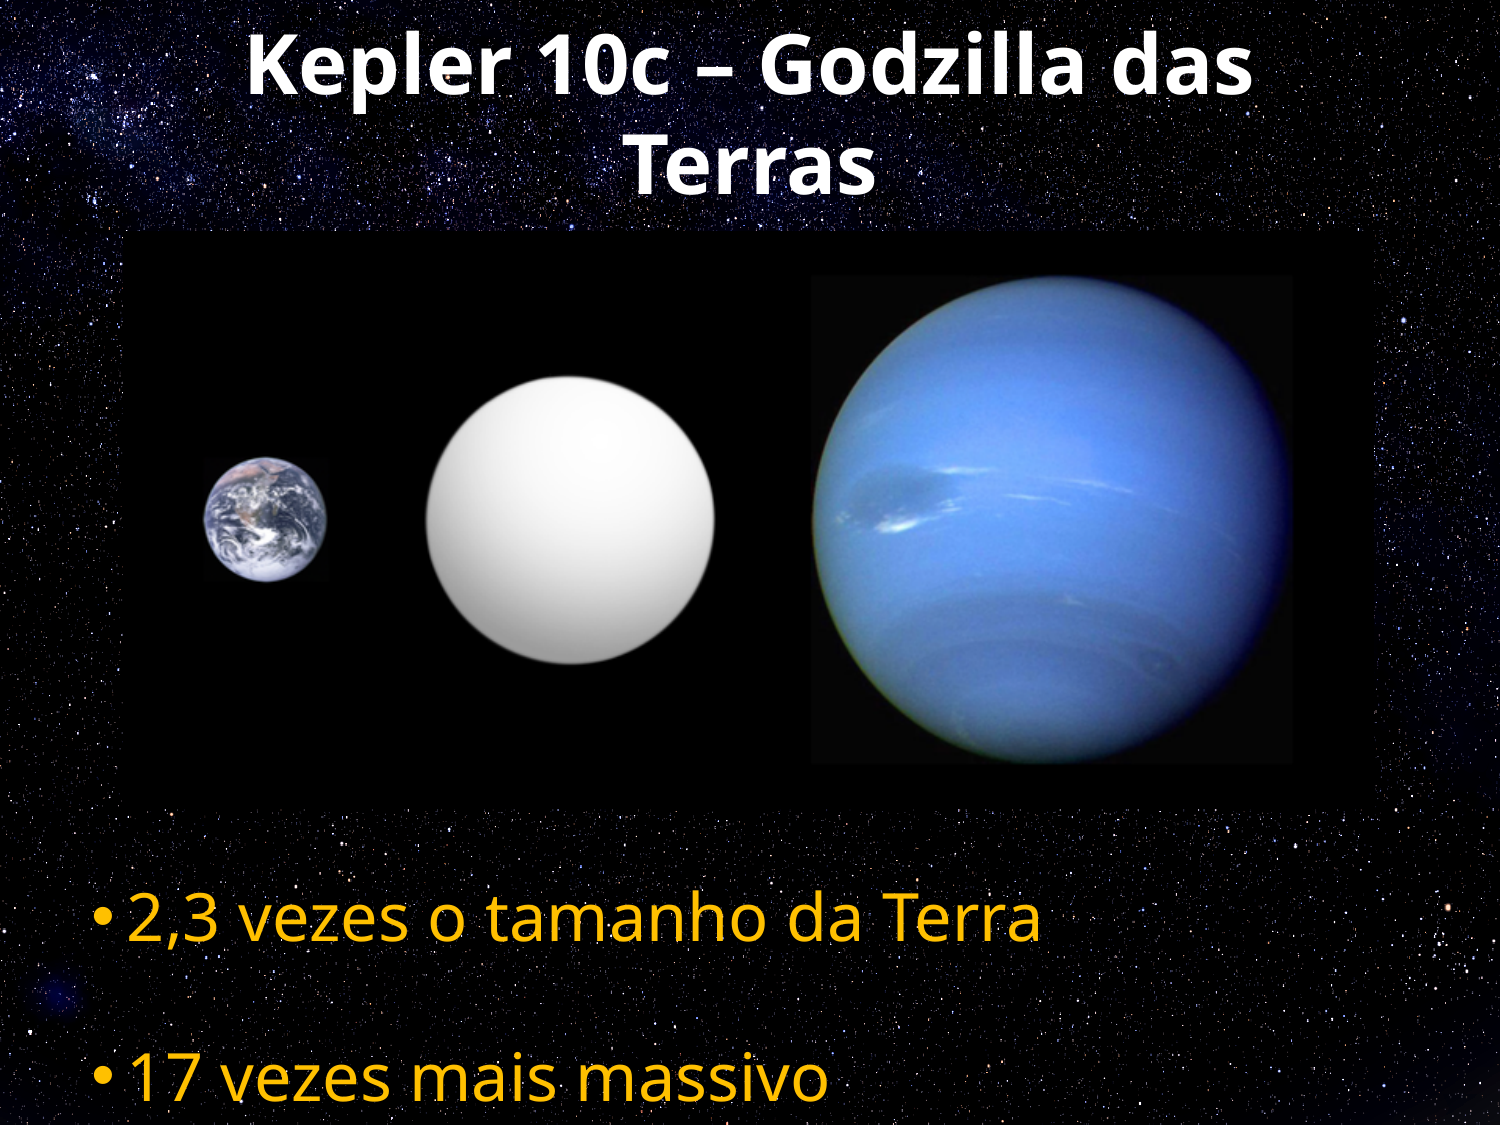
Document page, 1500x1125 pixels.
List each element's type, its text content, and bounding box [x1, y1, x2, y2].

text_box 2,3 vezes o tamanho da Terra 17 vezes mais massivo [76, 867, 1424, 1123]
picture [0, 0, 1500, 1125]
text_box Cauda de poeira [820, 809, 1086, 867]
title Kepler 10c – Godzilla das Terras [112, 60, 1388, 161]
